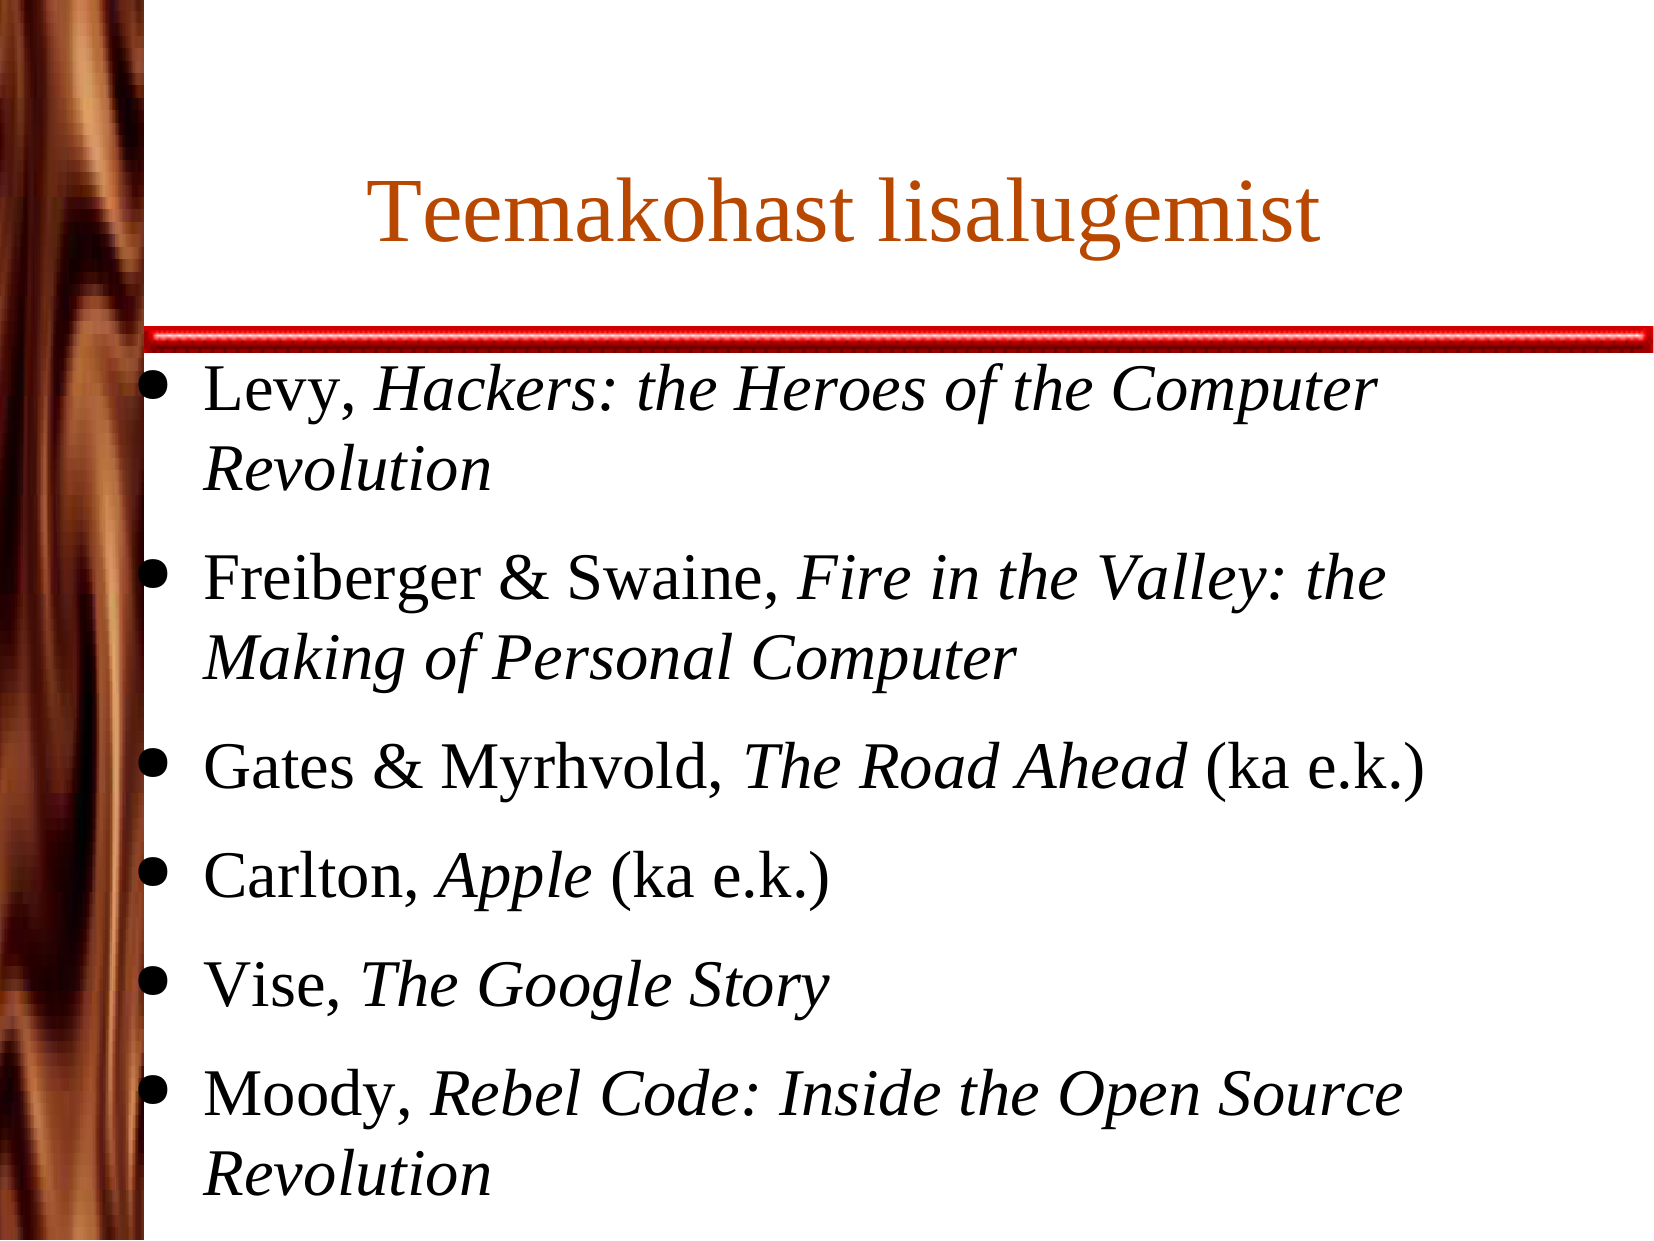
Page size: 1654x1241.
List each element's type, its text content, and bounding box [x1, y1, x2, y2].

picture [0, 0, 1654, 1240]
title Teemakohast lisalugemist [121, 100, 1533, 312]
list Levy, Hackers: the Heroes of the Computer Revolution Freiberger & Swaine, Fire in the Valley: the Making of Personal Computer Gates & Myrhvold, The Road Ahead (ka e.k.) Carlton, Apple (ka e.k.) Vise, The Google Story Moody, Rebel Code: Inside the Open Source Revolution [121, 344, 1533, 1205]
